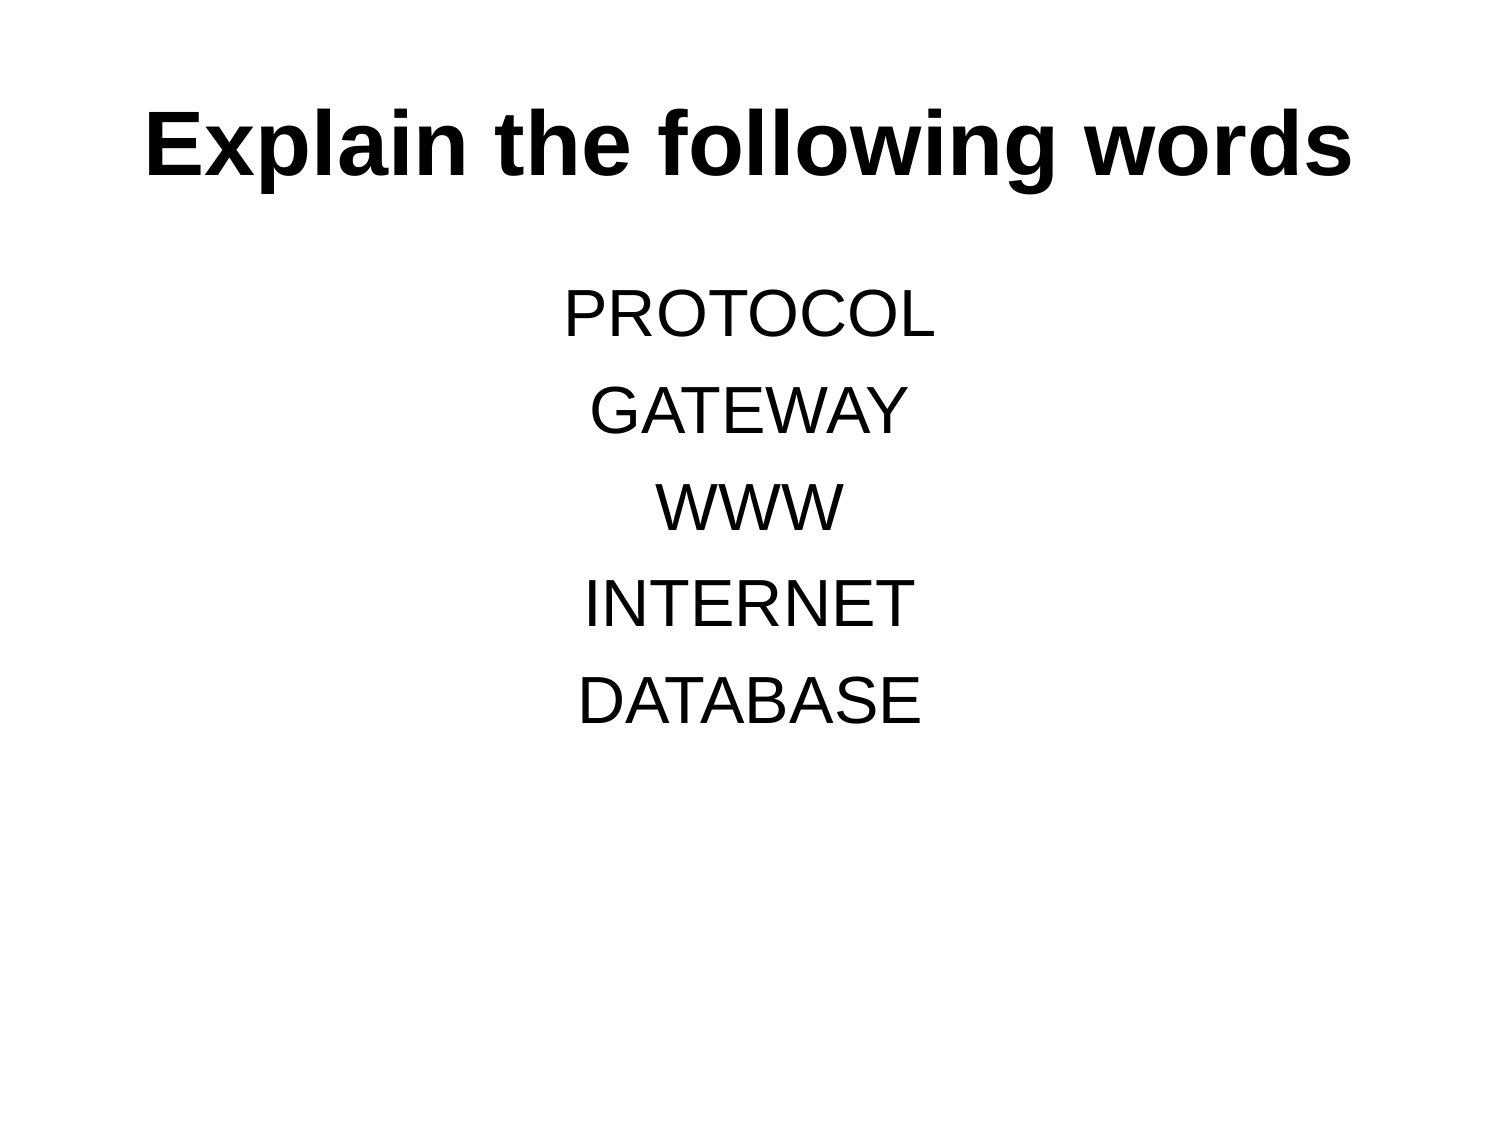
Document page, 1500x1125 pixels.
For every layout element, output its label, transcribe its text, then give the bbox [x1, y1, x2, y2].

list PROTOCOL GATEWAY WWW INTERNET DATABASE [75, 262, 1425, 1006]
title Explain the following words [75, 45, 1425, 233]
